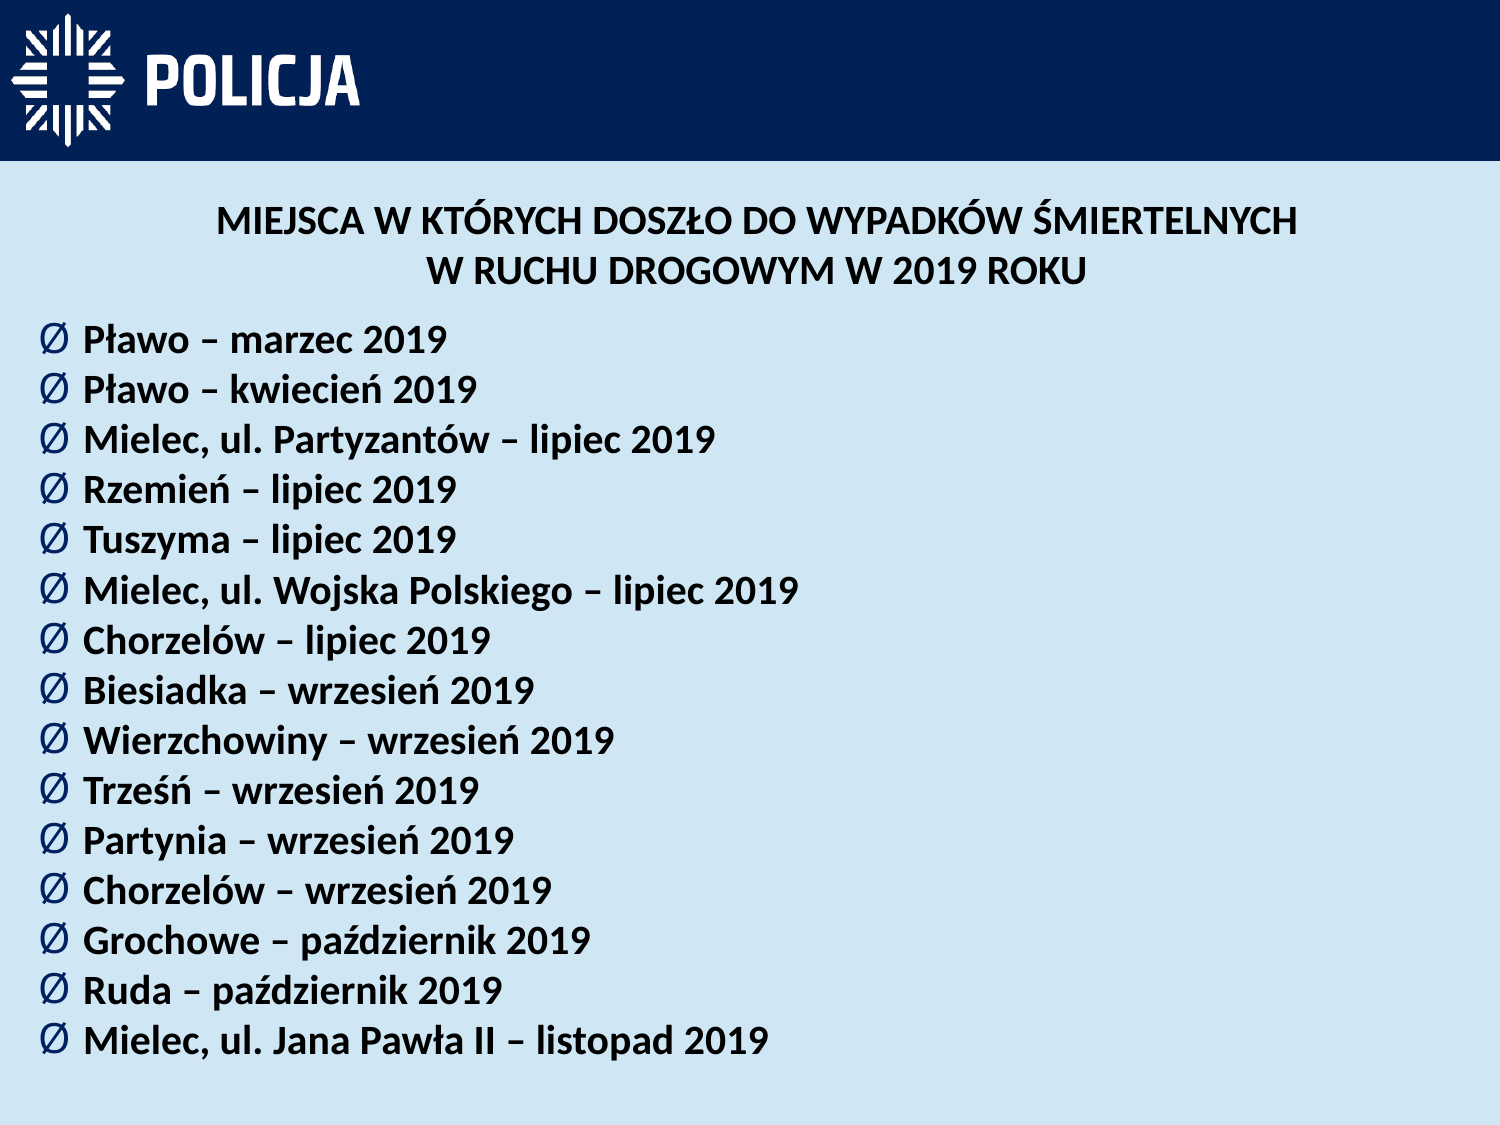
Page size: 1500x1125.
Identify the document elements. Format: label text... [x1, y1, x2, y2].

text_box [360, 0, 1500, 161]
text_box MIEJSCA W KTÓRYCH DOSZŁO DO WYPADKÓW ŚMIERTELNYCH W RUCHU DROGOWYM W 2019 ROKU [81, 187, 1432, 304]
text_box Pławo – marzec 2019 Pławo – kwiecień 2019 Mielec, ul. Partyzantów – lipiec 2019 Rzemień – lipiec 2019 Tuszyma – lipiec 2019 Mielec, ul. Wojska Polskiego – lipiec 2019 Chorzelów – lipiec 2019 Biesiadka – wrzesień 2019 Wierzchowiny – wrzesień 2019 Trześń – wrzesień 2019 Partynia – wrzesień 2019 Chorzelów – wrzesień 2019 Grochowe – październik 2019 Ruda – październik 2019 Mielec, ul. Jana Pawła II – listopad 2019 [23, 304, 1483, 1121]
picture [0, 0, 360, 161]
